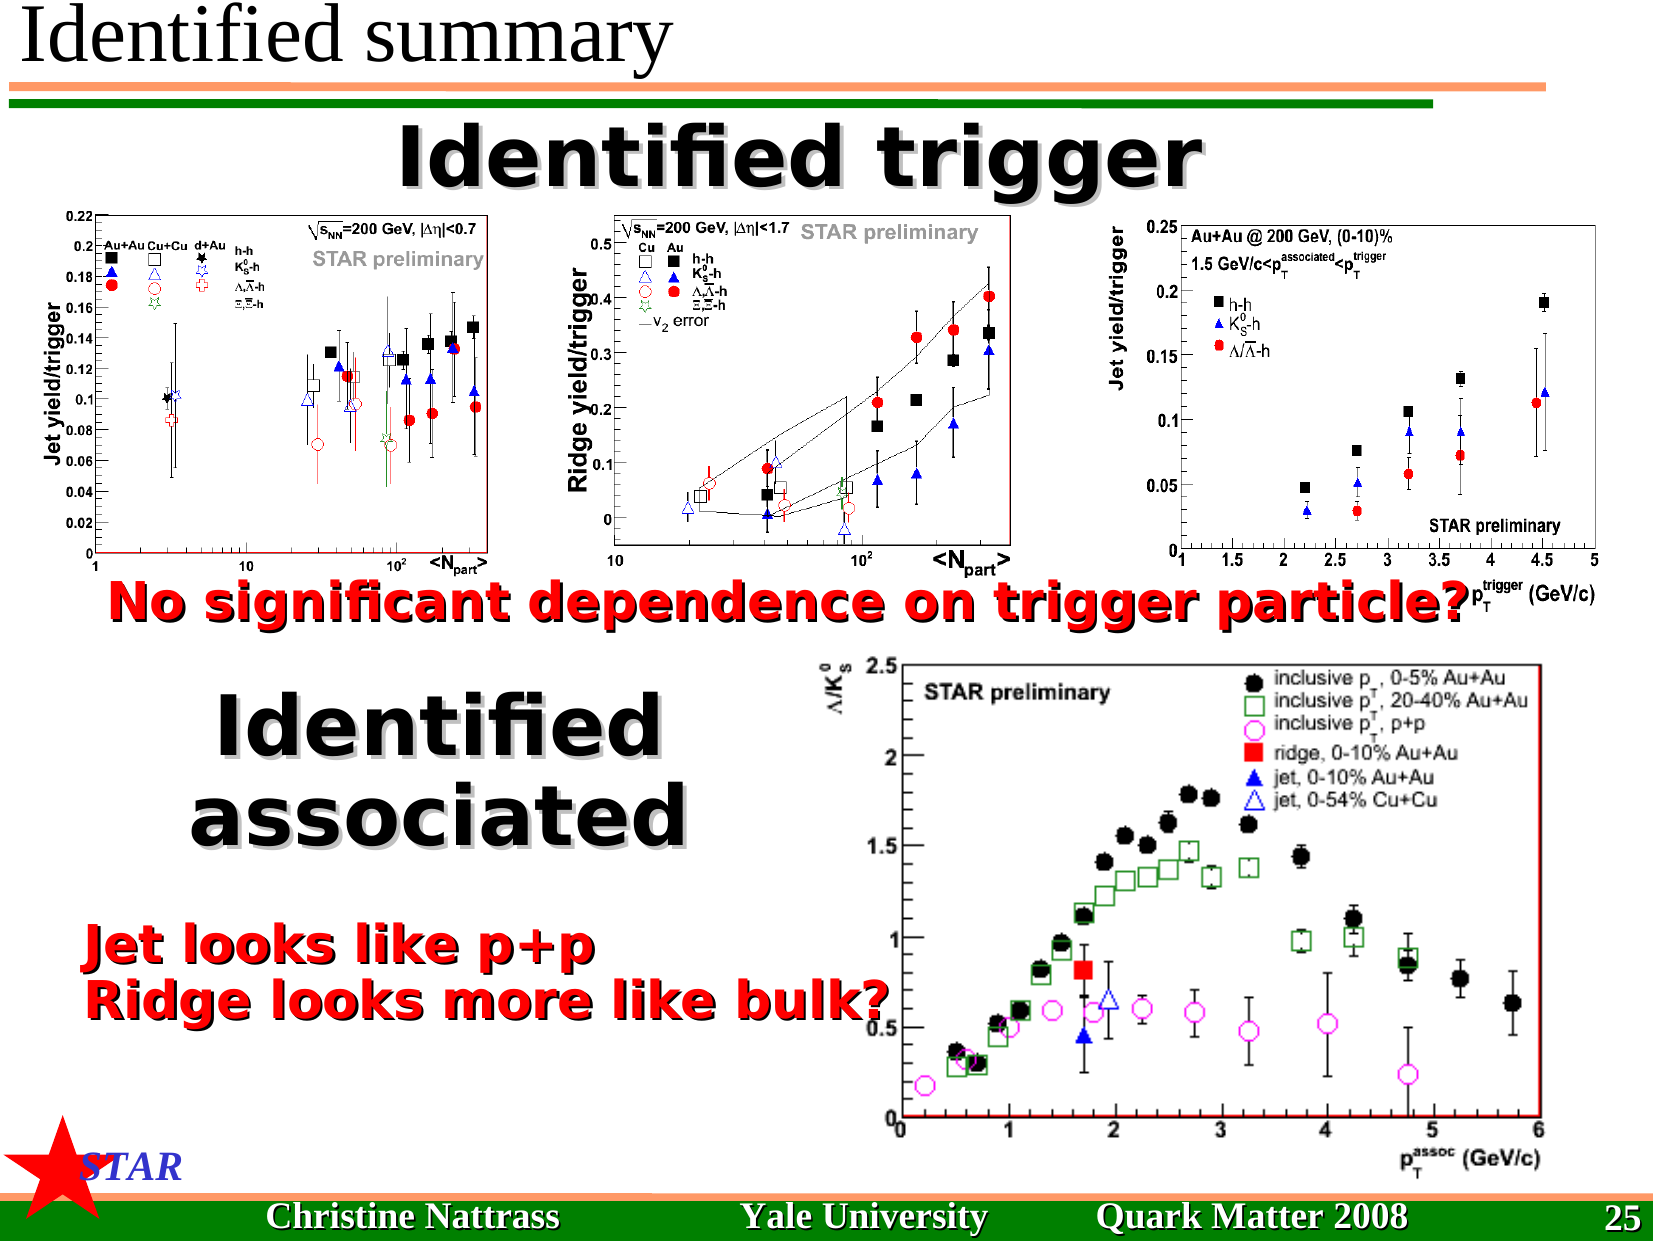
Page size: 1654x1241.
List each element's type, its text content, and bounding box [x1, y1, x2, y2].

picture [564, 219, 1015, 567]
picture [816, 655, 1548, 1181]
picture [1070, 181, 1622, 618]
text_box Identified summary [19, 0, 1636, 109]
picture [41, 211, 492, 567]
text_box Jet looks like p+p Ridge looks more like bulk? [69, 909, 928, 1043]
text_box Identified associated [106, 676, 773, 881]
text_box Identified trigger [349, 106, 1250, 219]
text_box No significant dependence on trigger particle? [19, 567, 1558, 643]
